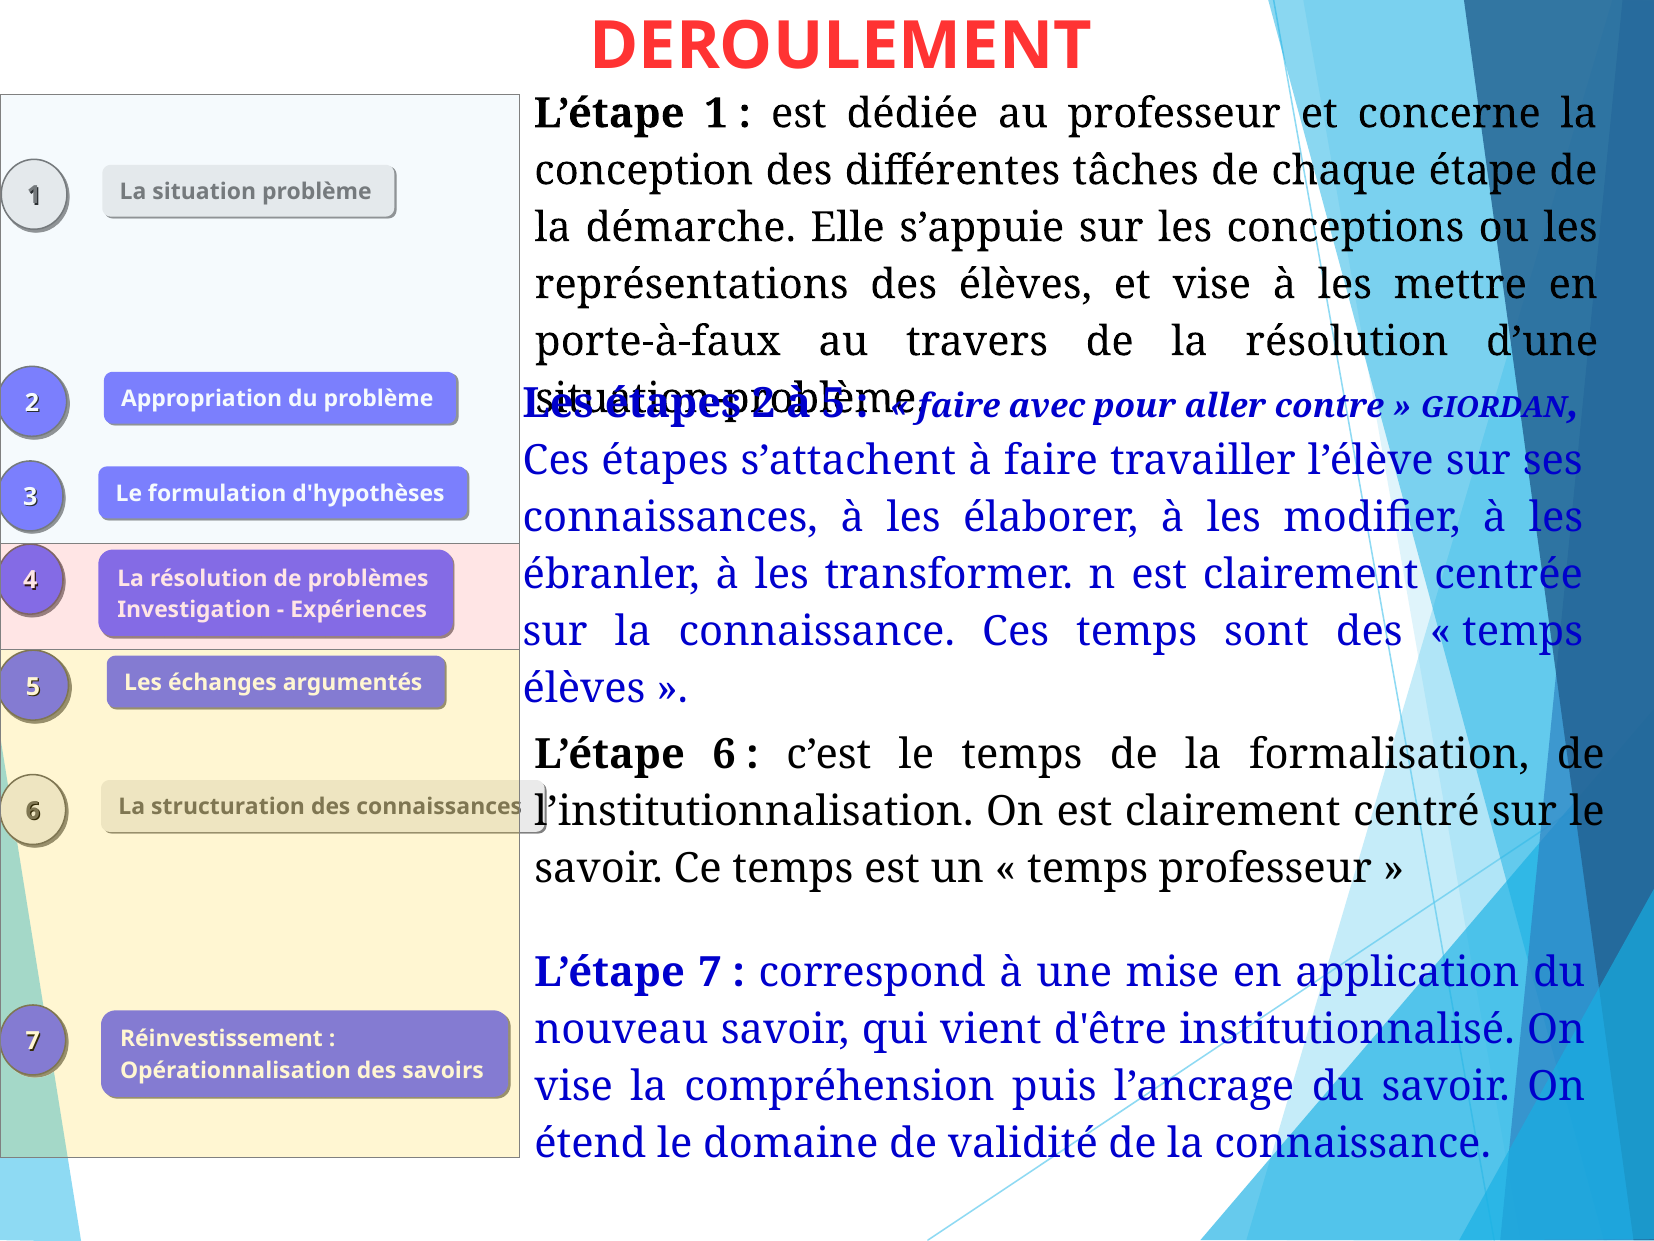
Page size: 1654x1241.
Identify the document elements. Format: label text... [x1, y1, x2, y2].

text_box L’étape 1 : est dédiée au professeur et concerne la conception des différentes tâches de chaque étape de la démarche. Elle s’appuie sur les conceptions ou les représentations des élèves, et vise à les mettre en porte-à-faux au travers de la résolution d’une situation-problème. [519, 74, 1613, 364]
text_box L’étape 6 : c’est le temps de la formalisation, de l’institutionnalisation. On est clairement centré sur le savoir. Ce temps est un « temps professeur » [520, 716, 1636, 903]
text_box Les étapes 2 à 5 : « faire avec pour aller contre » GIORDAN, Ces étapes s’attachent à faire travailler l’élève sur ses connaissances, à les élaborer, à les modifier, à les ébranler, à les transformer. n est clairement centrée sur la connaissance. Ces temps sont des « temps élèves ». [520, 364, 1630, 716]
text_box DEROULEMENT [574, 0, 1108, 74]
text_box [0, 94, 520, 1158]
text_box L’étape 7 : correspond à une mise en application du nouveau savoir, qui vient d'être institutionnalisé. On vise la compréhension puis l’ancrage du savoir. On étend le domaine de validité de la connaissance. [519, 934, 1601, 1178]
